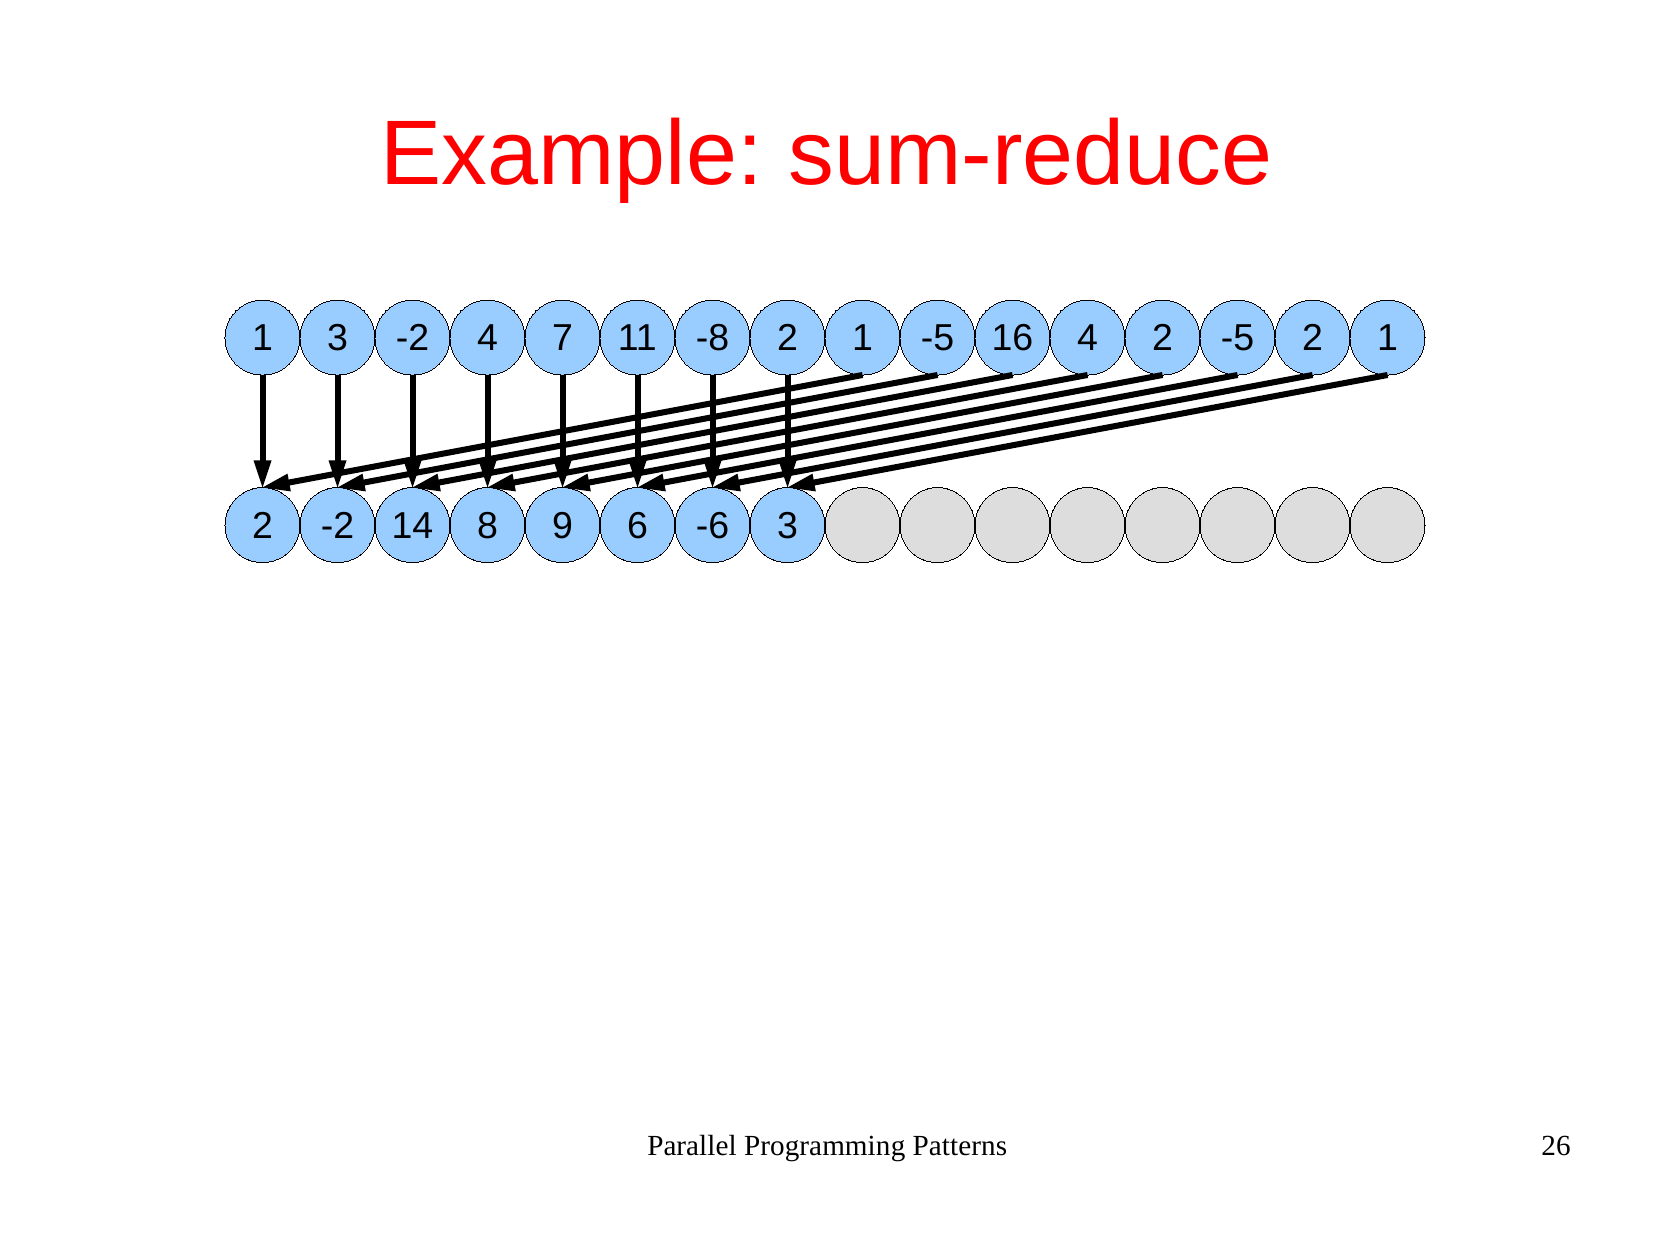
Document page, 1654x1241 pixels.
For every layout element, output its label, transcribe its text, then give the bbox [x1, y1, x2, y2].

text_box 4 [450, 300, 526, 375]
text_box 9 [525, 487, 601, 563]
title Example: sum-reduce [82, 49, 1571, 257]
text_box 1 [825, 300, 901, 376]
text_box 2 [1275, 300, 1351, 376]
text_box 3 [300, 300, 376, 375]
text_box 8 [450, 487, 526, 563]
text_box -8 [675, 300, 751, 375]
text_box 7 [525, 300, 601, 375]
text_box 16 [975, 300, 1051, 376]
text_box 1 [1350, 300, 1426, 376]
text_box 6 [600, 487, 676, 563]
text_box -6 [675, 487, 751, 563]
text_box 11 [600, 300, 676, 375]
text_box -5 [1200, 300, 1276, 376]
text_box 1 [224, 300, 301, 375]
text_box -2 [375, 300, 451, 375]
text_box -5 [900, 300, 976, 376]
text_box 4 [1050, 300, 1126, 376]
text_box -2 [300, 487, 376, 563]
text_box 14 [375, 487, 451, 563]
text_box [825, 487, 1426, 563]
text_box 3 [750, 487, 826, 563]
text_box 2 [224, 487, 301, 563]
text_box 2 [750, 300, 826, 375]
text_box 2 [1125, 300, 1201, 376]
